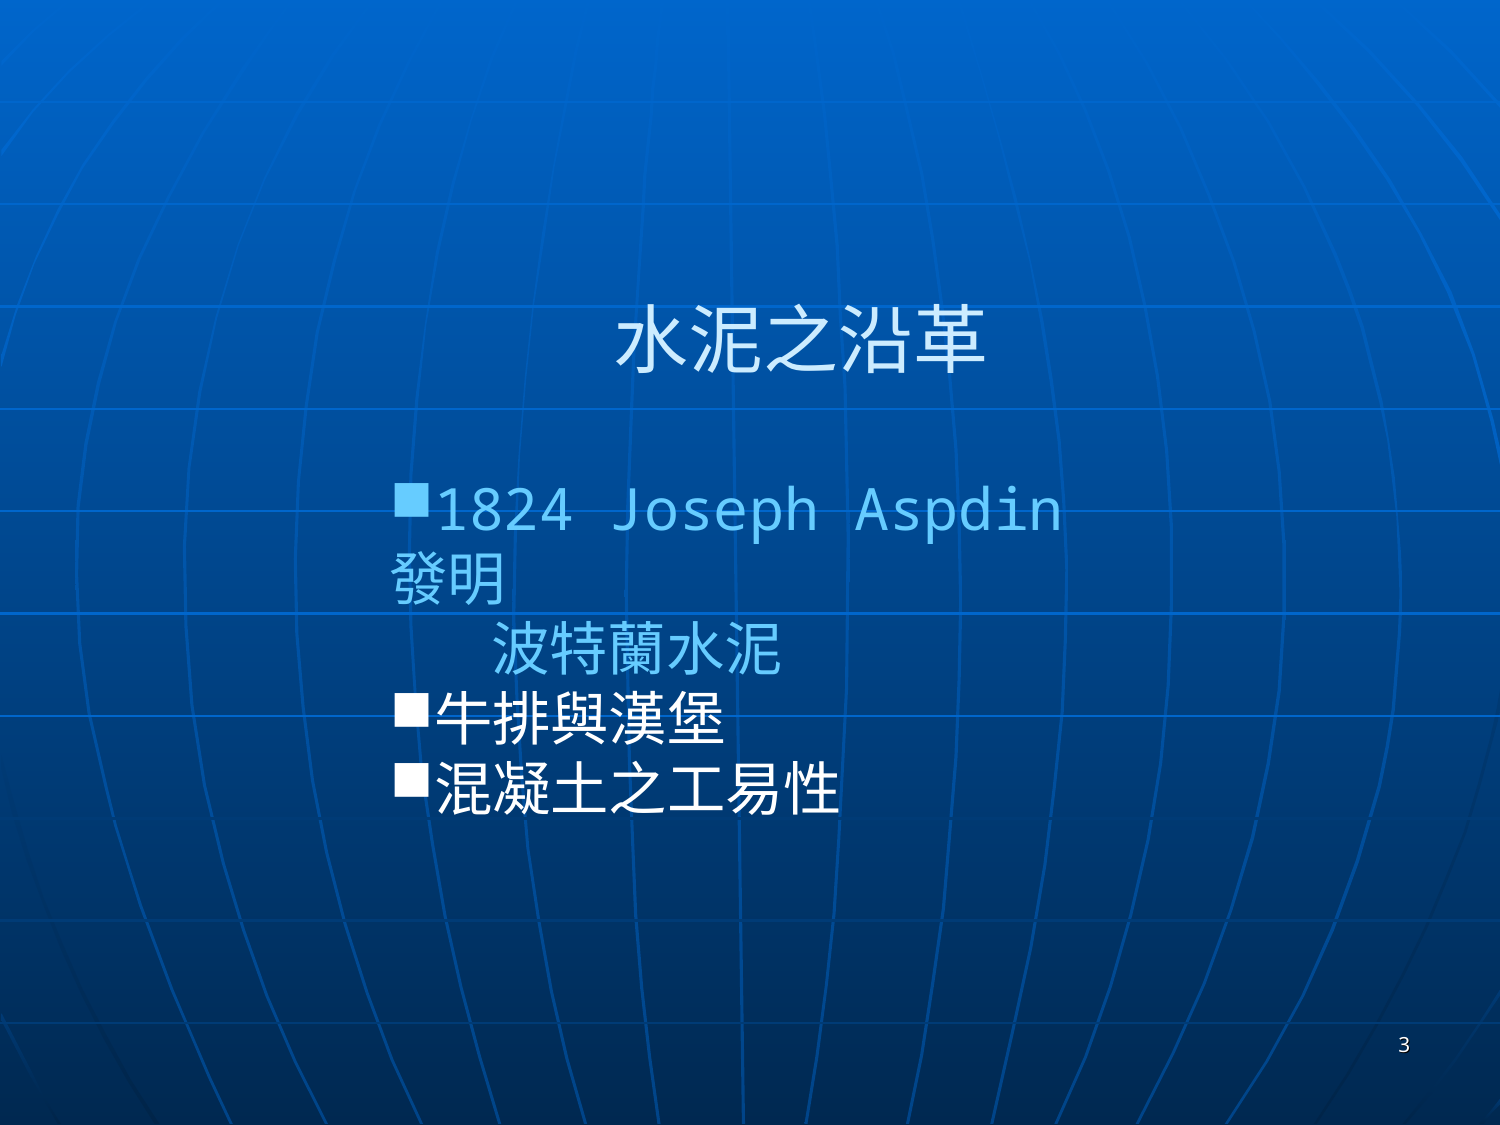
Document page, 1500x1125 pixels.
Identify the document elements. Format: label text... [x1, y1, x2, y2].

text_box 水泥之沿革 1824 Joseph Aspdin發明 波特蘭水泥 牛排與漢堡 混凝土之工易性 [375, 284, 1126, 1016]
text_box <編號> [1074, 1024, 1426, 1100]
